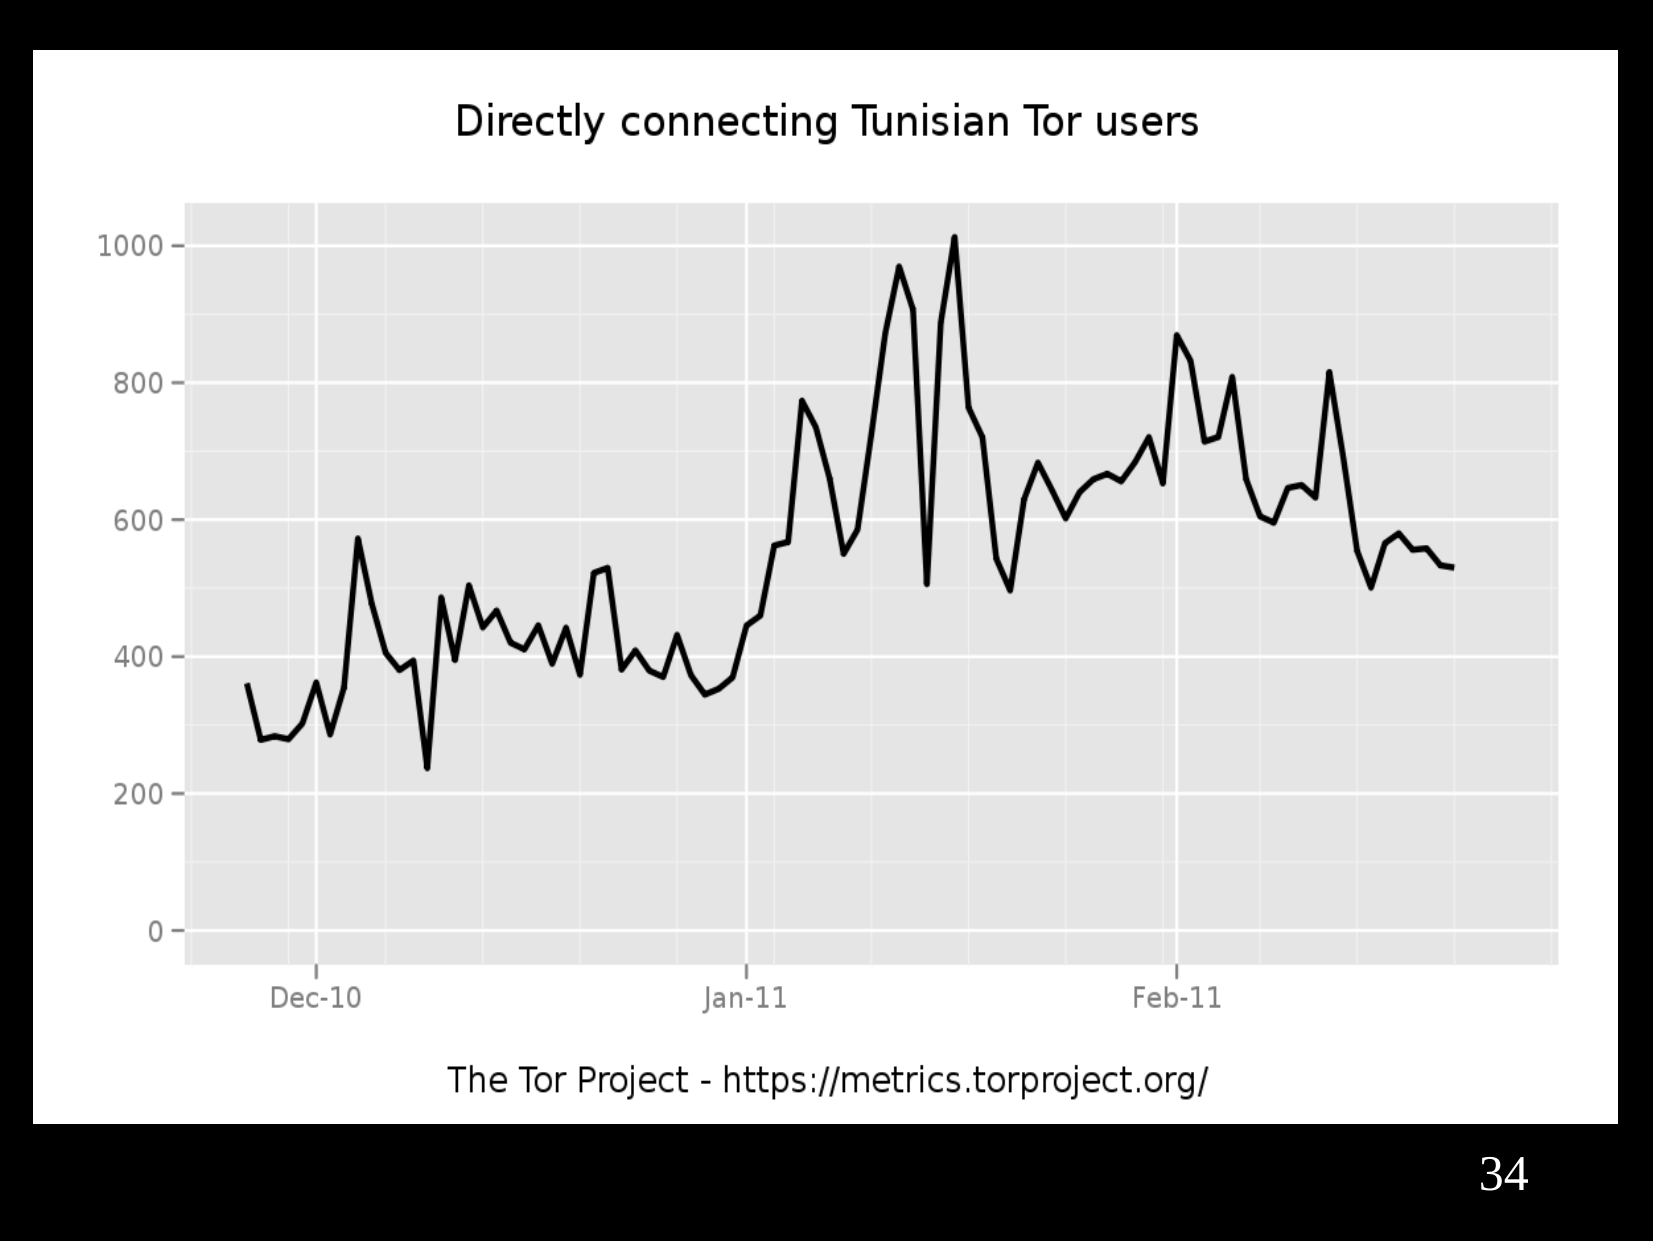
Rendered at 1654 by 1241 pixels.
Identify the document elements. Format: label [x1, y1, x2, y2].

picture [33, 50, 1618, 1124]
